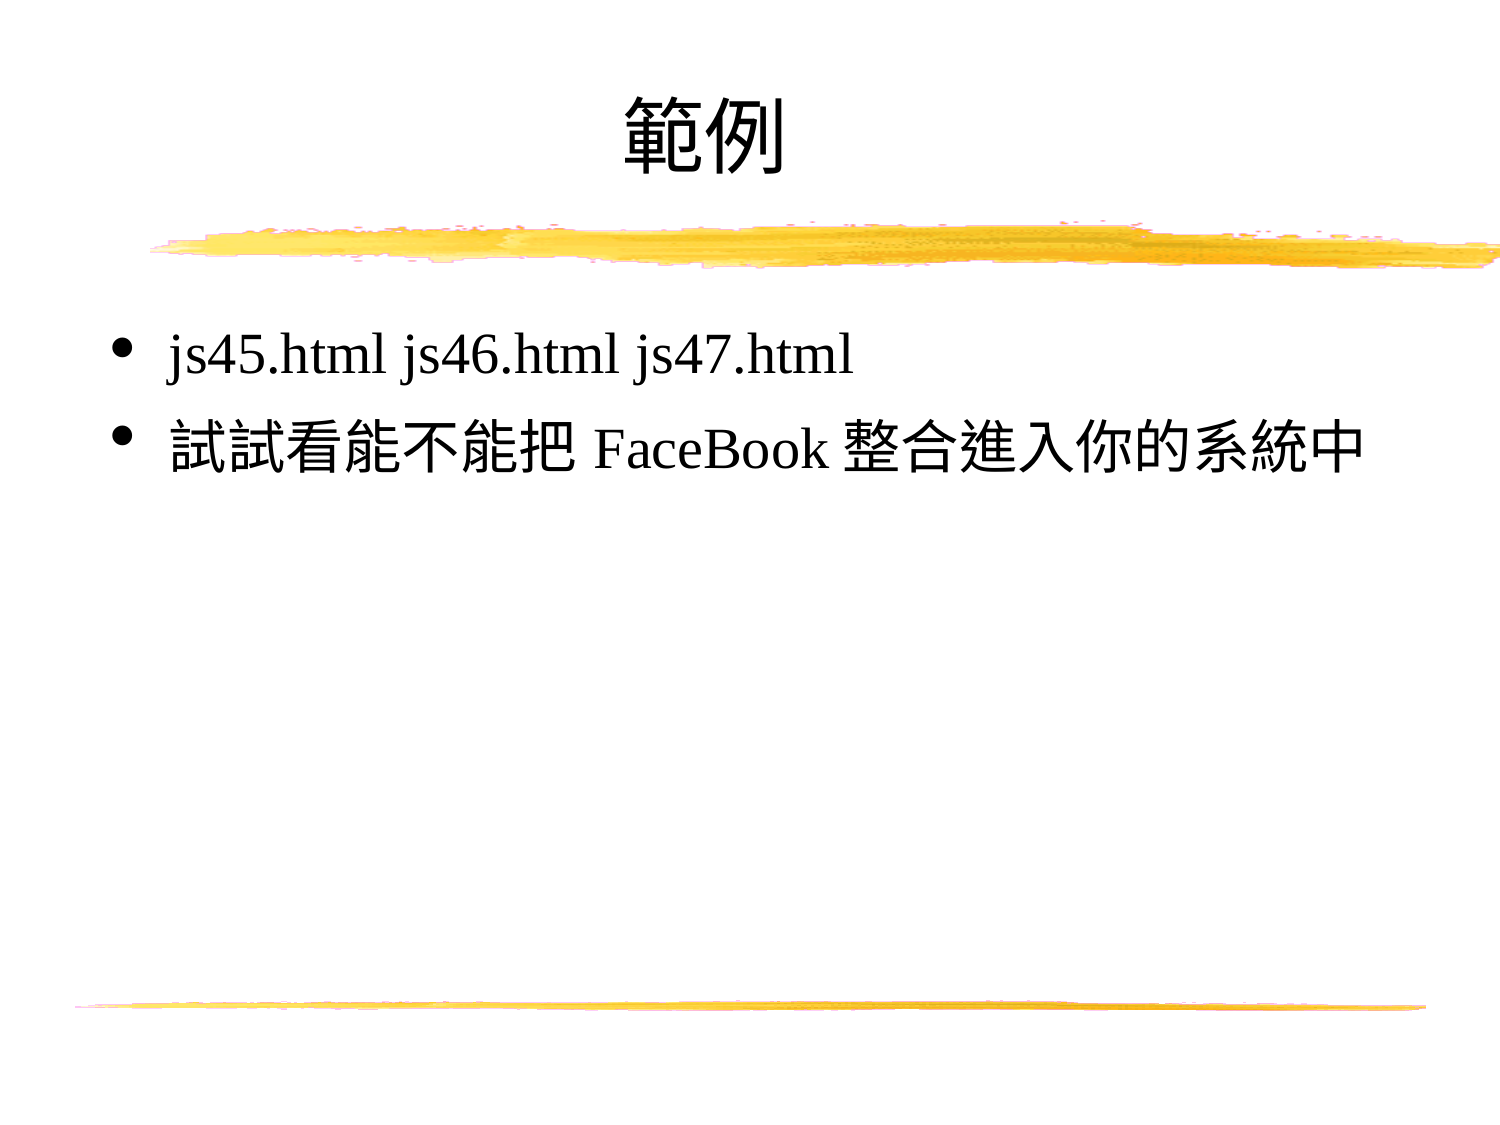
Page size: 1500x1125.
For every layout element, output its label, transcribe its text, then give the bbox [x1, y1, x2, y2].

picture [75, 999, 1426, 1013]
list js45.html js46.html js47.html 試試看能不能把FaceBook整合進入你的系統中 [112, 321, 1388, 975]
title 範例 [66, 37, 1342, 225]
picture [150, 215, 1500, 279]
